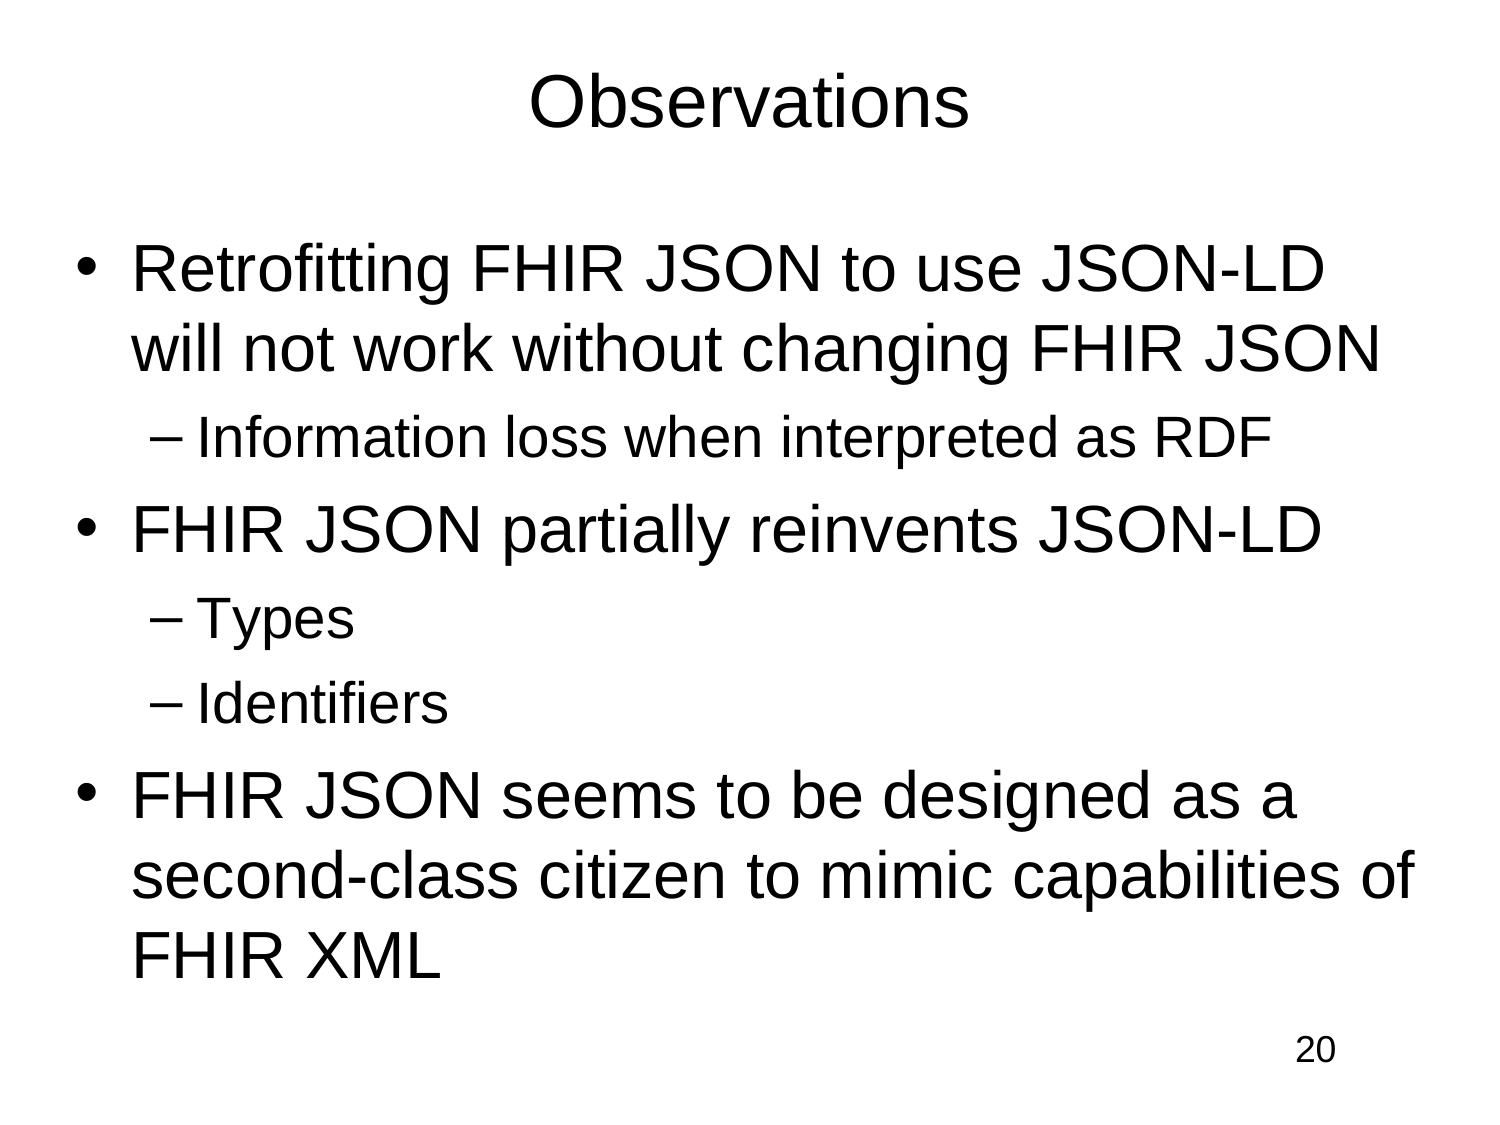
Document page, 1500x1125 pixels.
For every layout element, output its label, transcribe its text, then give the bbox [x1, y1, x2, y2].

list Retrofitting FHIR JSON to use JSON-LD will not work without changing FHIR JSON Information loss when interpreted as RDF FHIR JSON partially reinvents JSON-LD Types Identifiers FHIR JSON seems to be designed as a second-class citizen to mimic capabilities of FHIR XML [75, 224, 1426, 1029]
title Observations [75, 3, 1425, 192]
